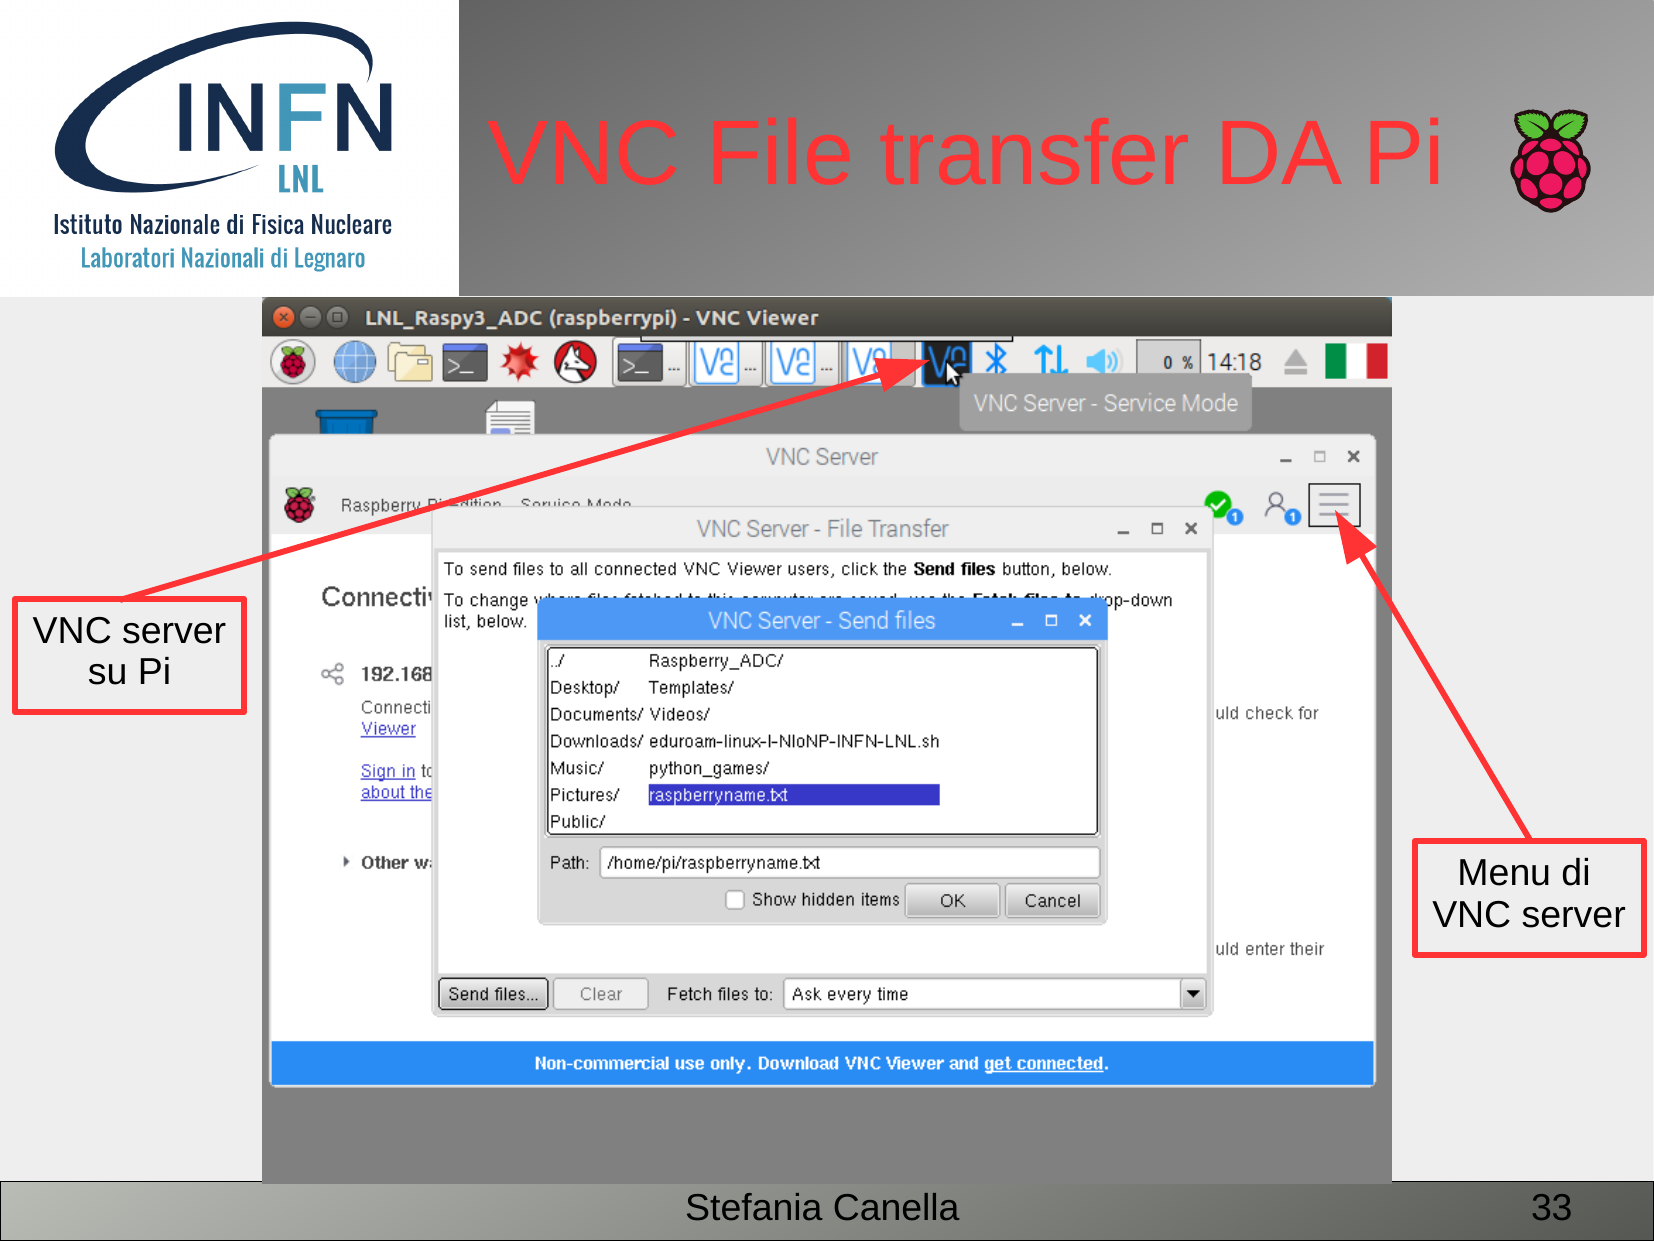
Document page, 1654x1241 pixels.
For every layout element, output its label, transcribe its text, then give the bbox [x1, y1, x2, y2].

picture [0, 0, 1392, 1184]
text_box [0, 1181, 670, 1241]
text_box Menu di VNC server [1414, 840, 1644, 955]
text_box [459, 0, 1654, 296]
text_box VNC server su Pi [15, 598, 245, 713]
text_box <number> [1516, 1178, 1654, 1241]
text_box [984, 1181, 1516, 1241]
text_box Stefania Canella [670, 1184, 984, 1241]
title VNC File transfer DA Pi [459, 49, 1571, 257]
